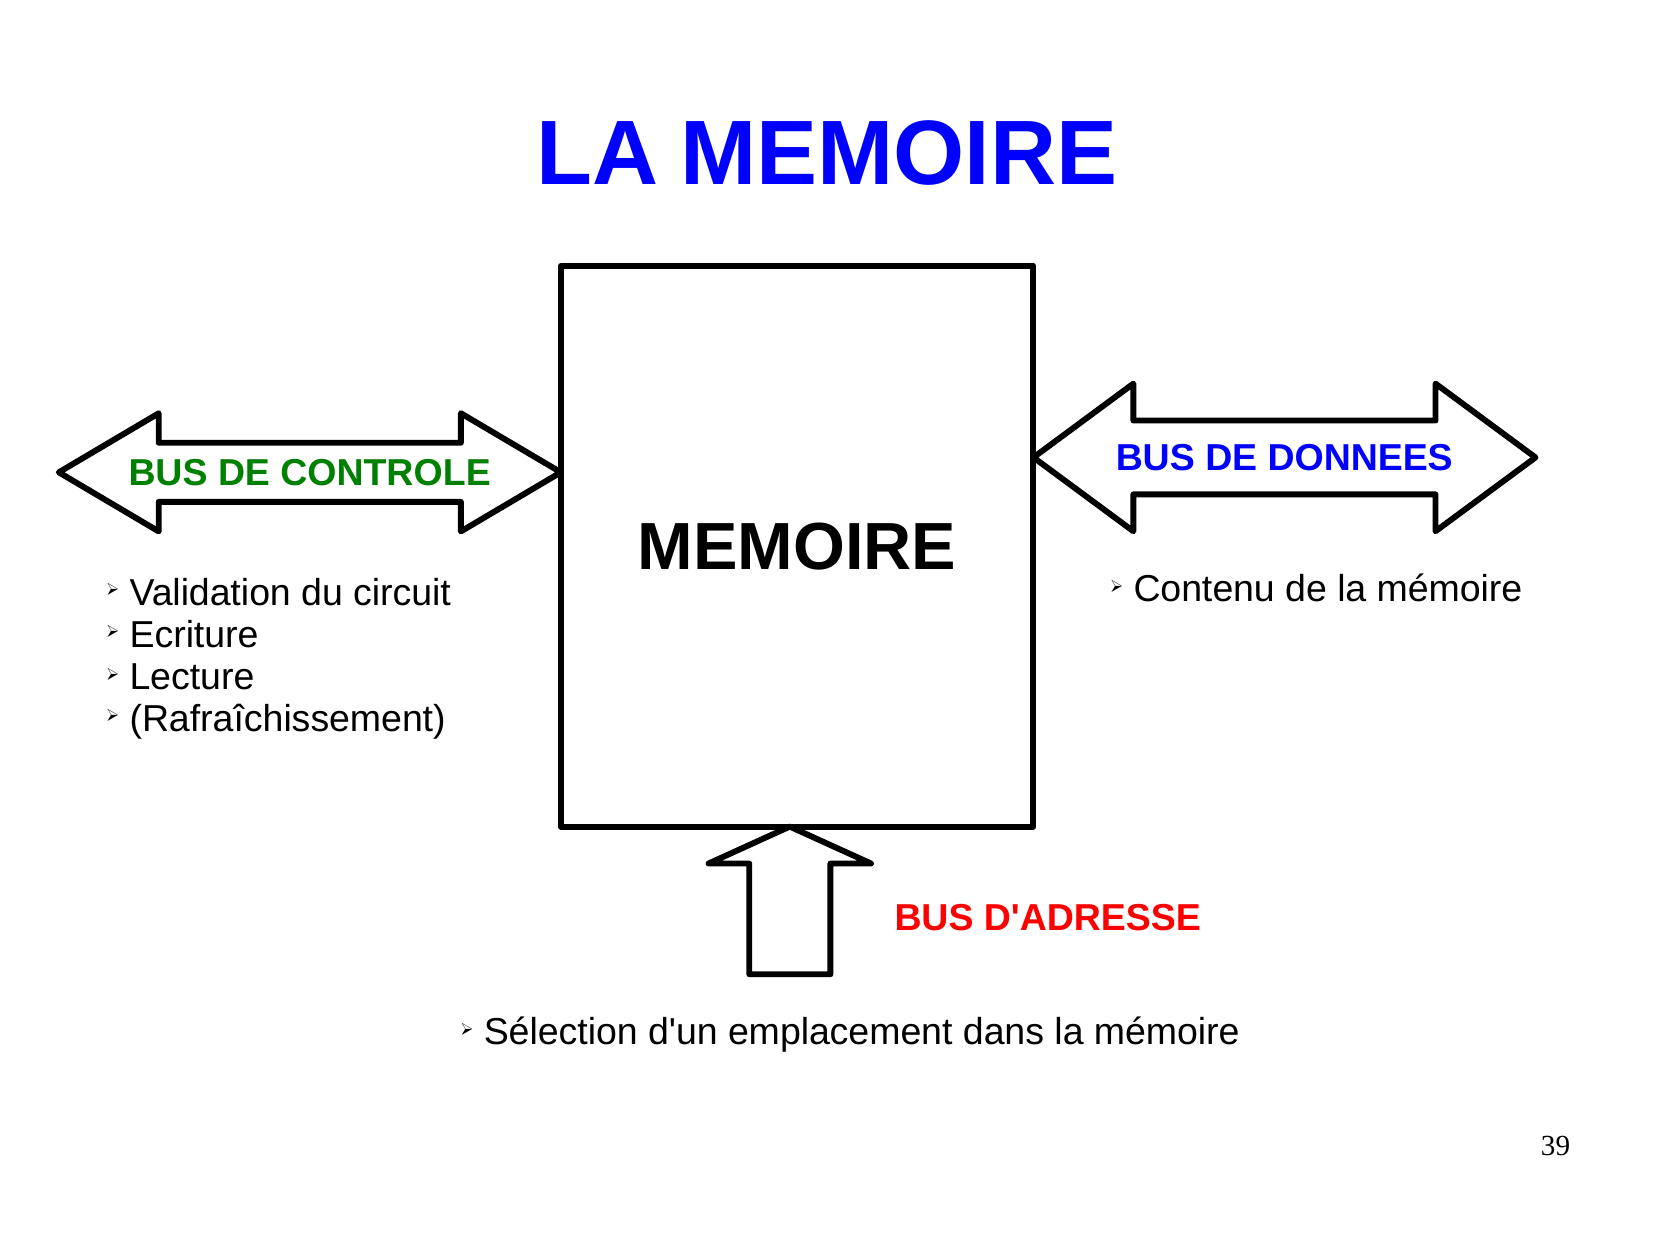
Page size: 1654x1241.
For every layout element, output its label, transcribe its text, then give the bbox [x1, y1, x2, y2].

text_box BUS DE CONTROLE [58, 413, 561, 532]
title LA MEMOIRE [0, 49, 1654, 257]
text_box BUS DE DONNEES [1033, 383, 1536, 532]
text_box Validation du circuit Ecriture Lecture (Rafraîchissement) [88, 560, 532, 800]
text_box BUS D'ADRESSE [856, 885, 1240, 967]
text_box MEMOIRE [560, 265, 1034, 827]
text_box Sélection d'un emplacement dans la mémoire [442, 1000, 1329, 1080]
text_box Contenu de la mémoire [1092, 557, 1595, 637]
